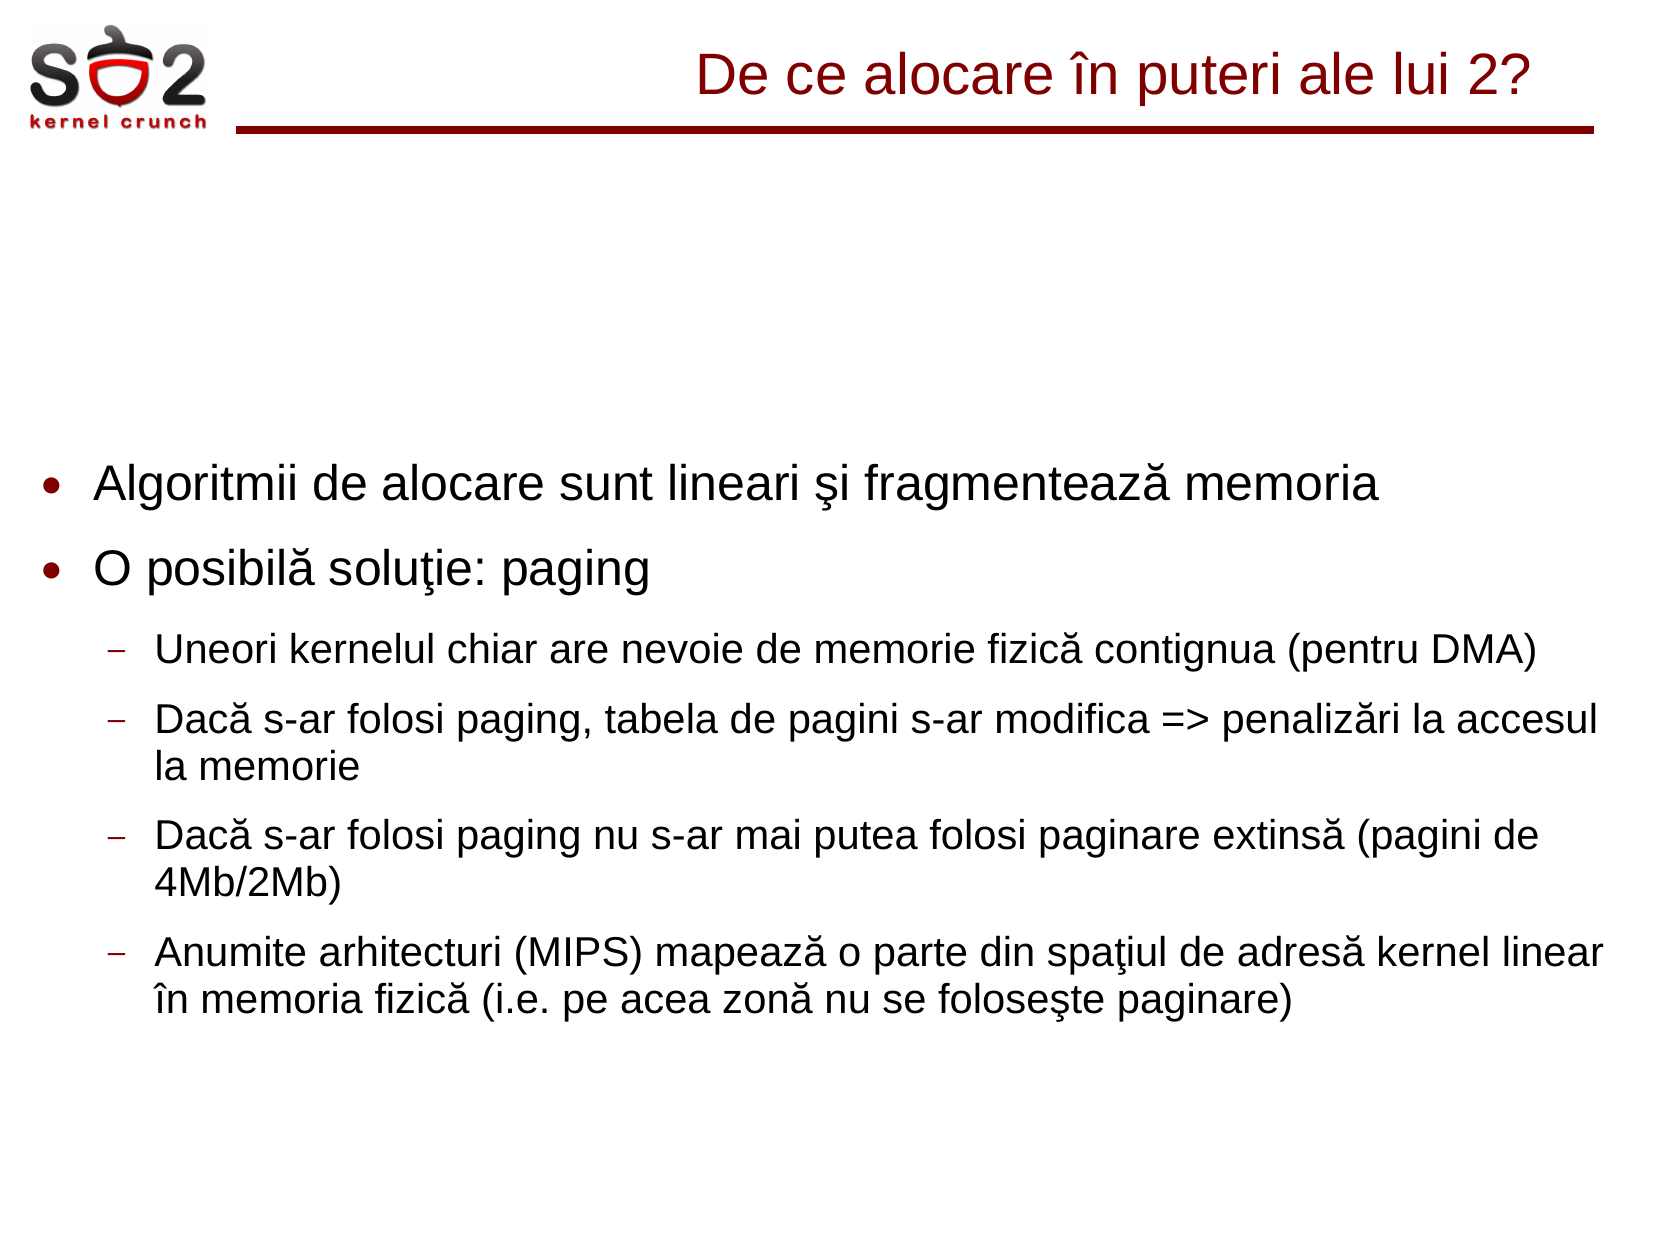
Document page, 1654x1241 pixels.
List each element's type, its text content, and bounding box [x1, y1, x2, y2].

list Algoritmii de alocare sunt lineari şi fragmentează memoria O posibilă soluţie: paging Uneori kernelul chiar are nevoie de memorie fizică contignua (pentru DMA) Dacă s-ar folosi paging, tabela de pagini s-ar modifica => penalizări la accesul la memorie Dacă s-ar folosi paging nu s-ar mai putea folosi paginare extinsă (pagini de 4Mb/2Mb) Anumite arhitecturi (MIPS) mapează o parte din spaţiul de adresă kernel linear în memoria fizică (i.e. pe acea zonă nu se foloseşte paginare) [22, 263, 1642, 1214]
title De ce alocare în puteri ale lui 2? [121, 1, 1534, 148]
picture [29, 23, 121, 130]
